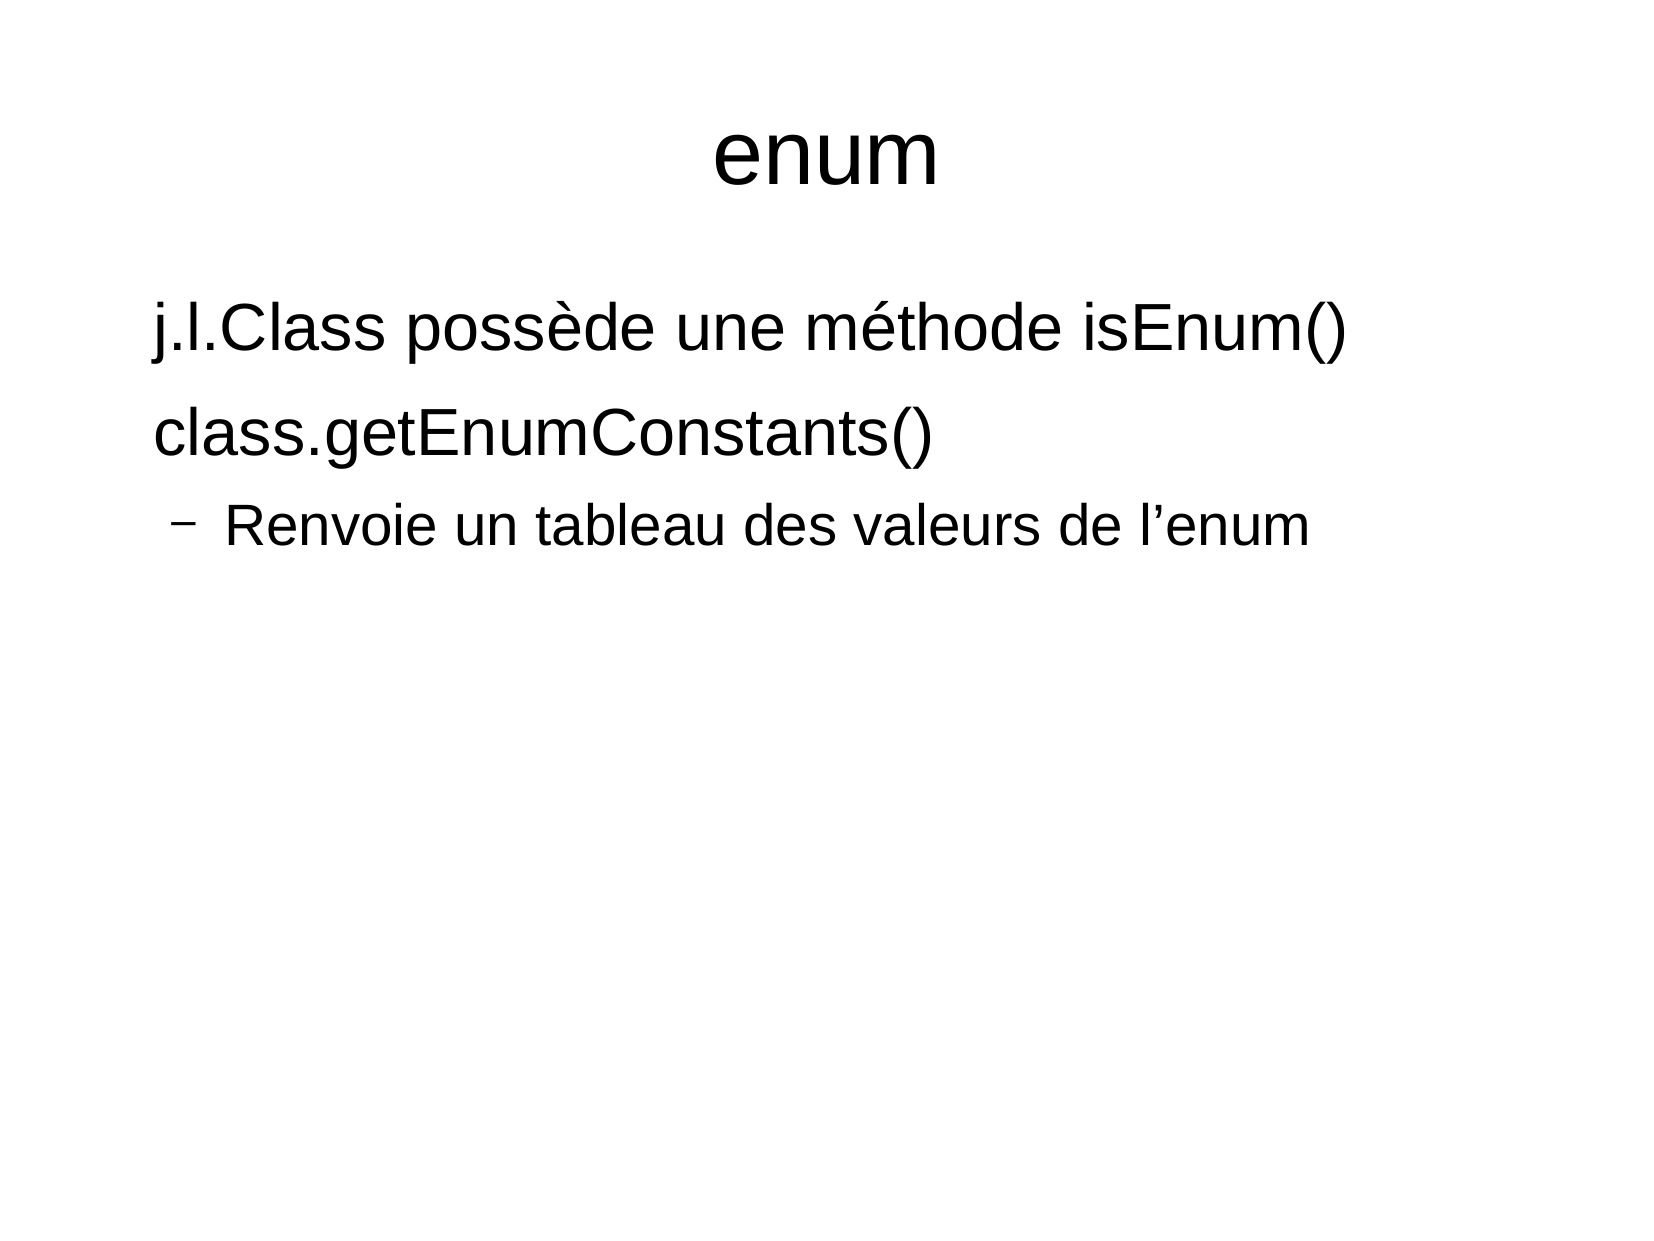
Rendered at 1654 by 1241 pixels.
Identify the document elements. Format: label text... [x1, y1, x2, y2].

title enum [82, 49, 1571, 257]
list j.l.Class possède une méthode isEnum() class.getEnumConstants() Renvoie un tableau des valeurs de l’enum [82, 290, 1571, 1126]
